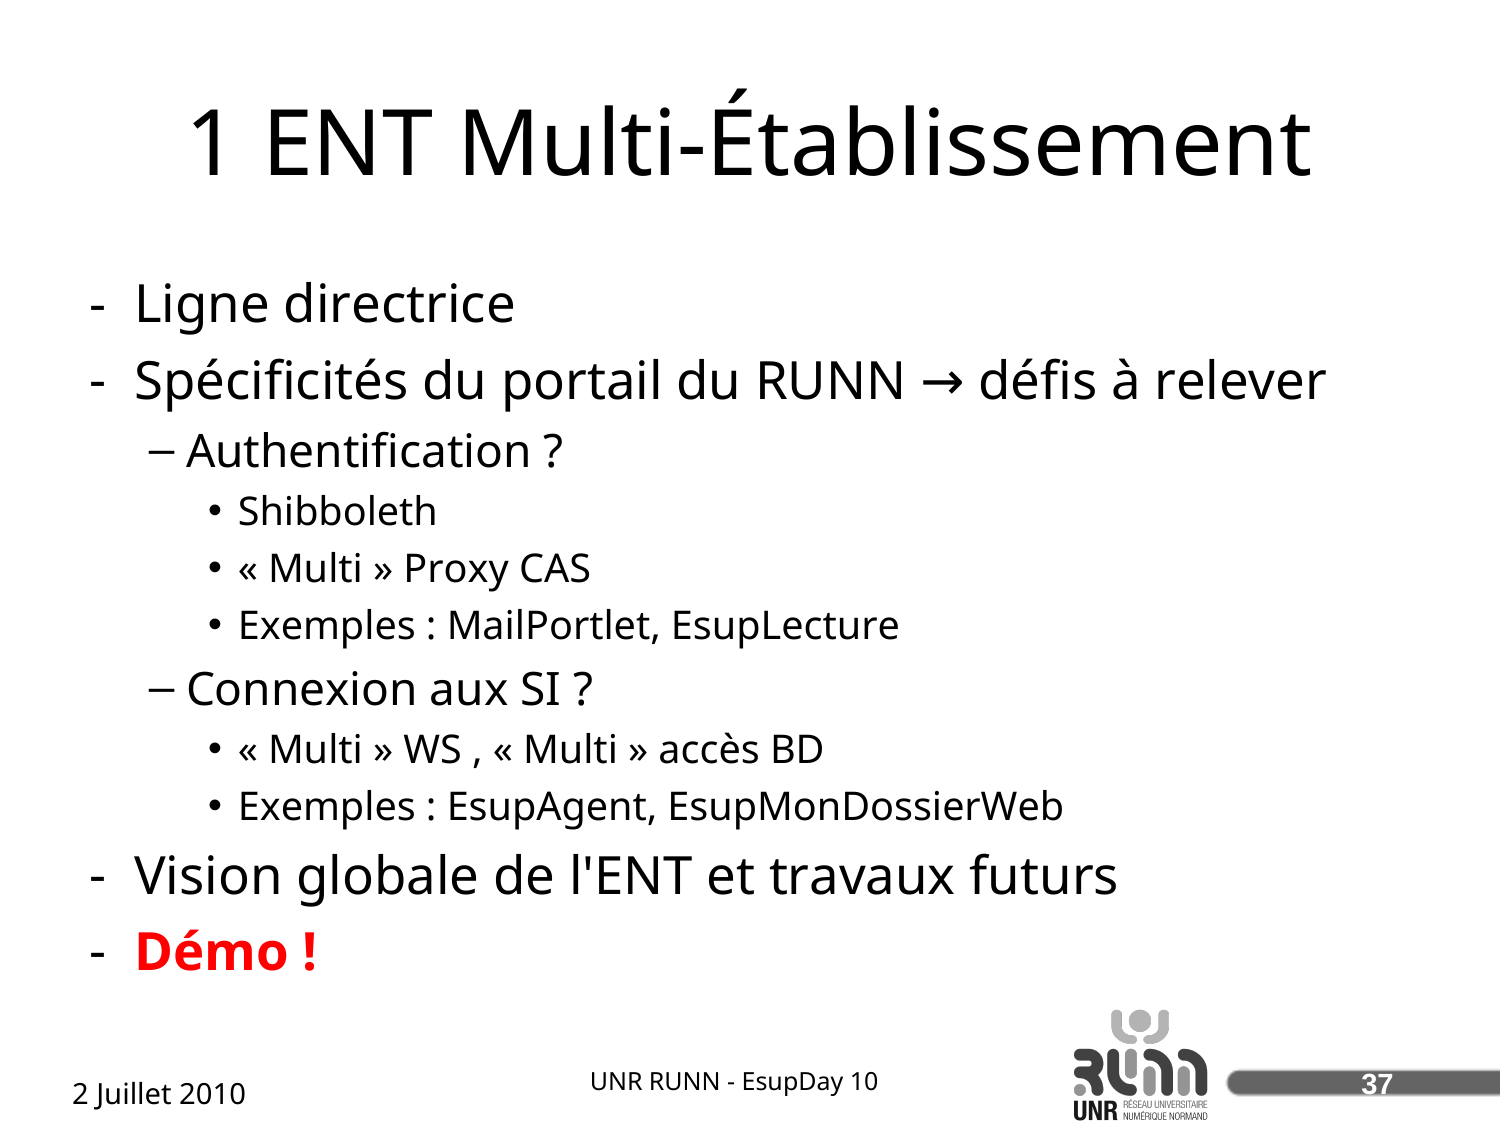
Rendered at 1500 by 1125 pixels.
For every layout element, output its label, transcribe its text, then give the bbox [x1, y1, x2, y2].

picture [1220, 1065, 1500, 1103]
list Ligne directrice Spécificités du portail du RUNN → défis à relever Authentification ? Shibboleth « Multi » Proxy CAS Exemples : MailPortlet, EsupLecture Connexion aux SI ? « Multi » WS , « Multi » accès BD Exemples : EsupAgent, EsupMonDossierWeb Vision globale de l'ENT et travaux futurs Démo ! [75, 262, 1426, 1006]
picture [1068, 1006, 1213, 1125]
title 1 ENT Multi-Établissement [75, 13, 1426, 262]
